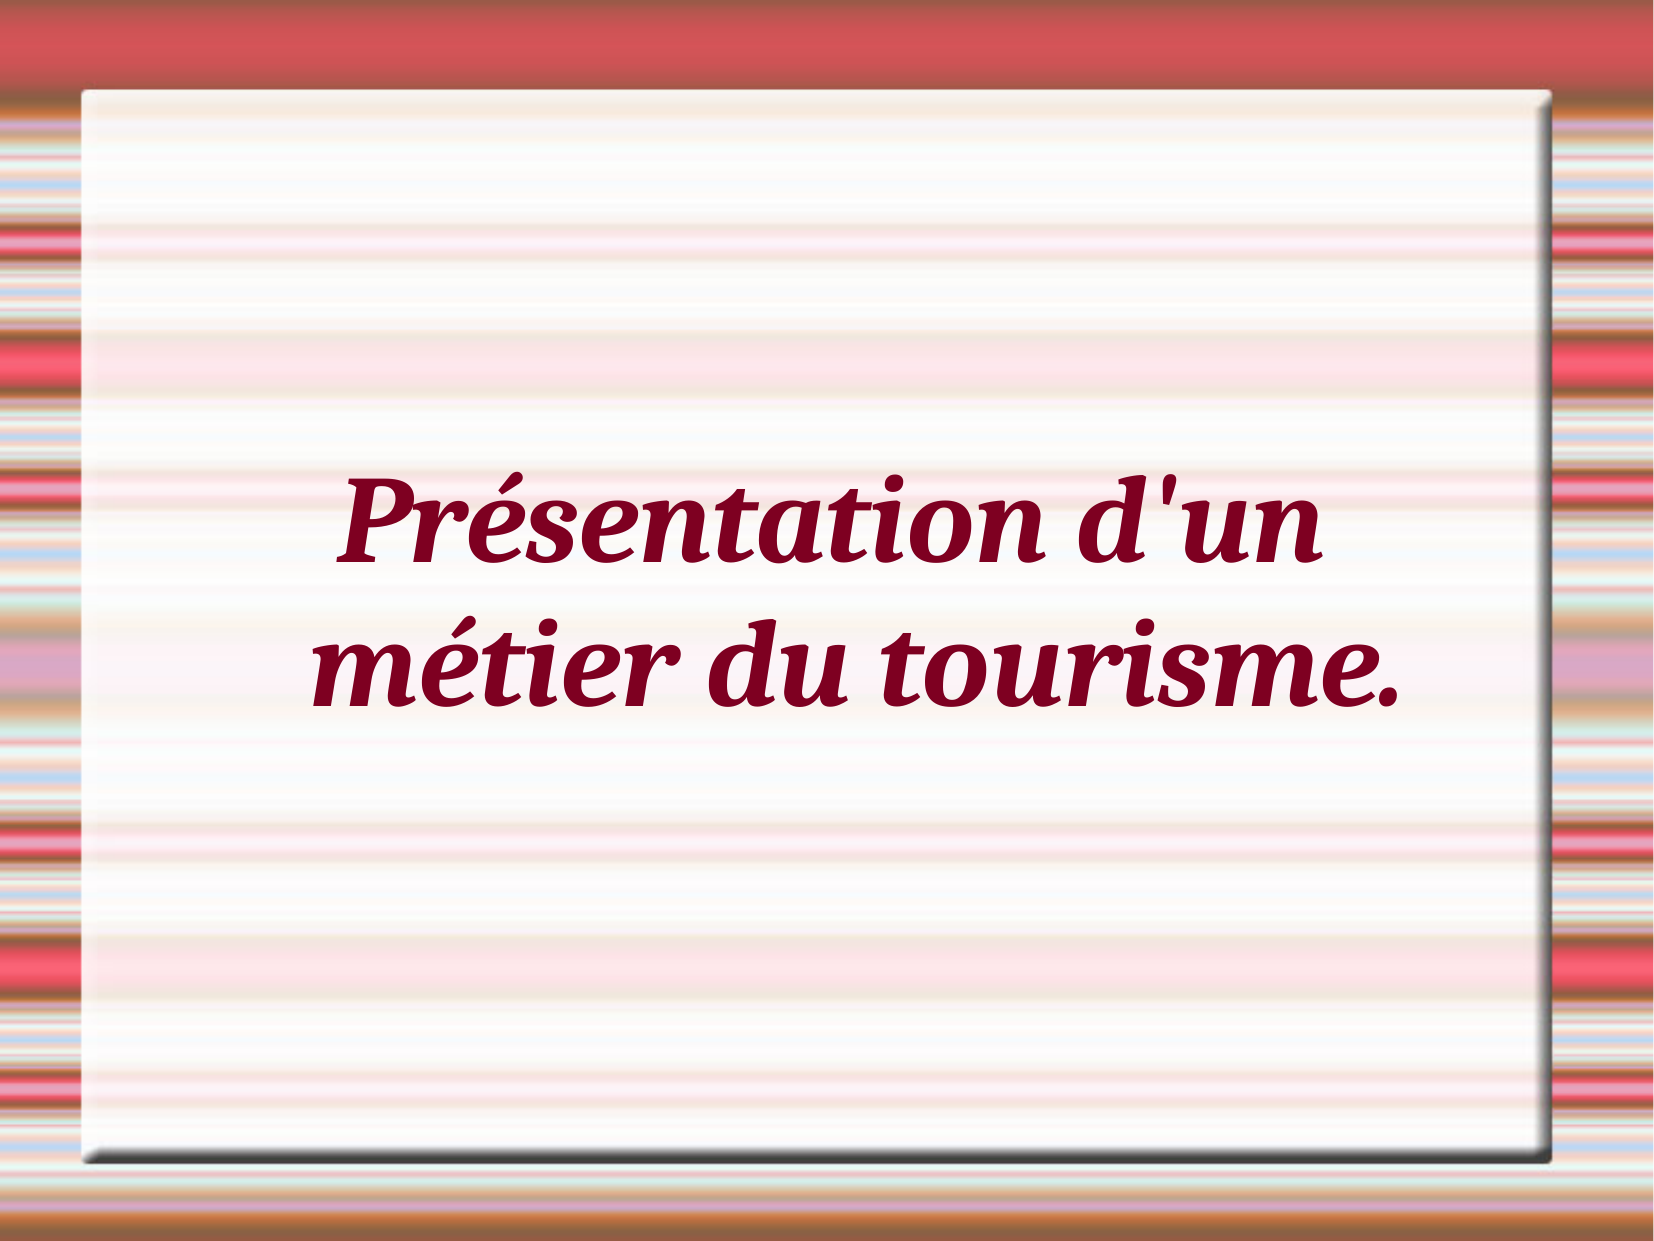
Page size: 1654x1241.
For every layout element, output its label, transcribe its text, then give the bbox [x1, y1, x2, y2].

text_box Présentation d'un métier du tourisme. [295, 442, 1506, 751]
picture [0, 0, 1654, 1241]
